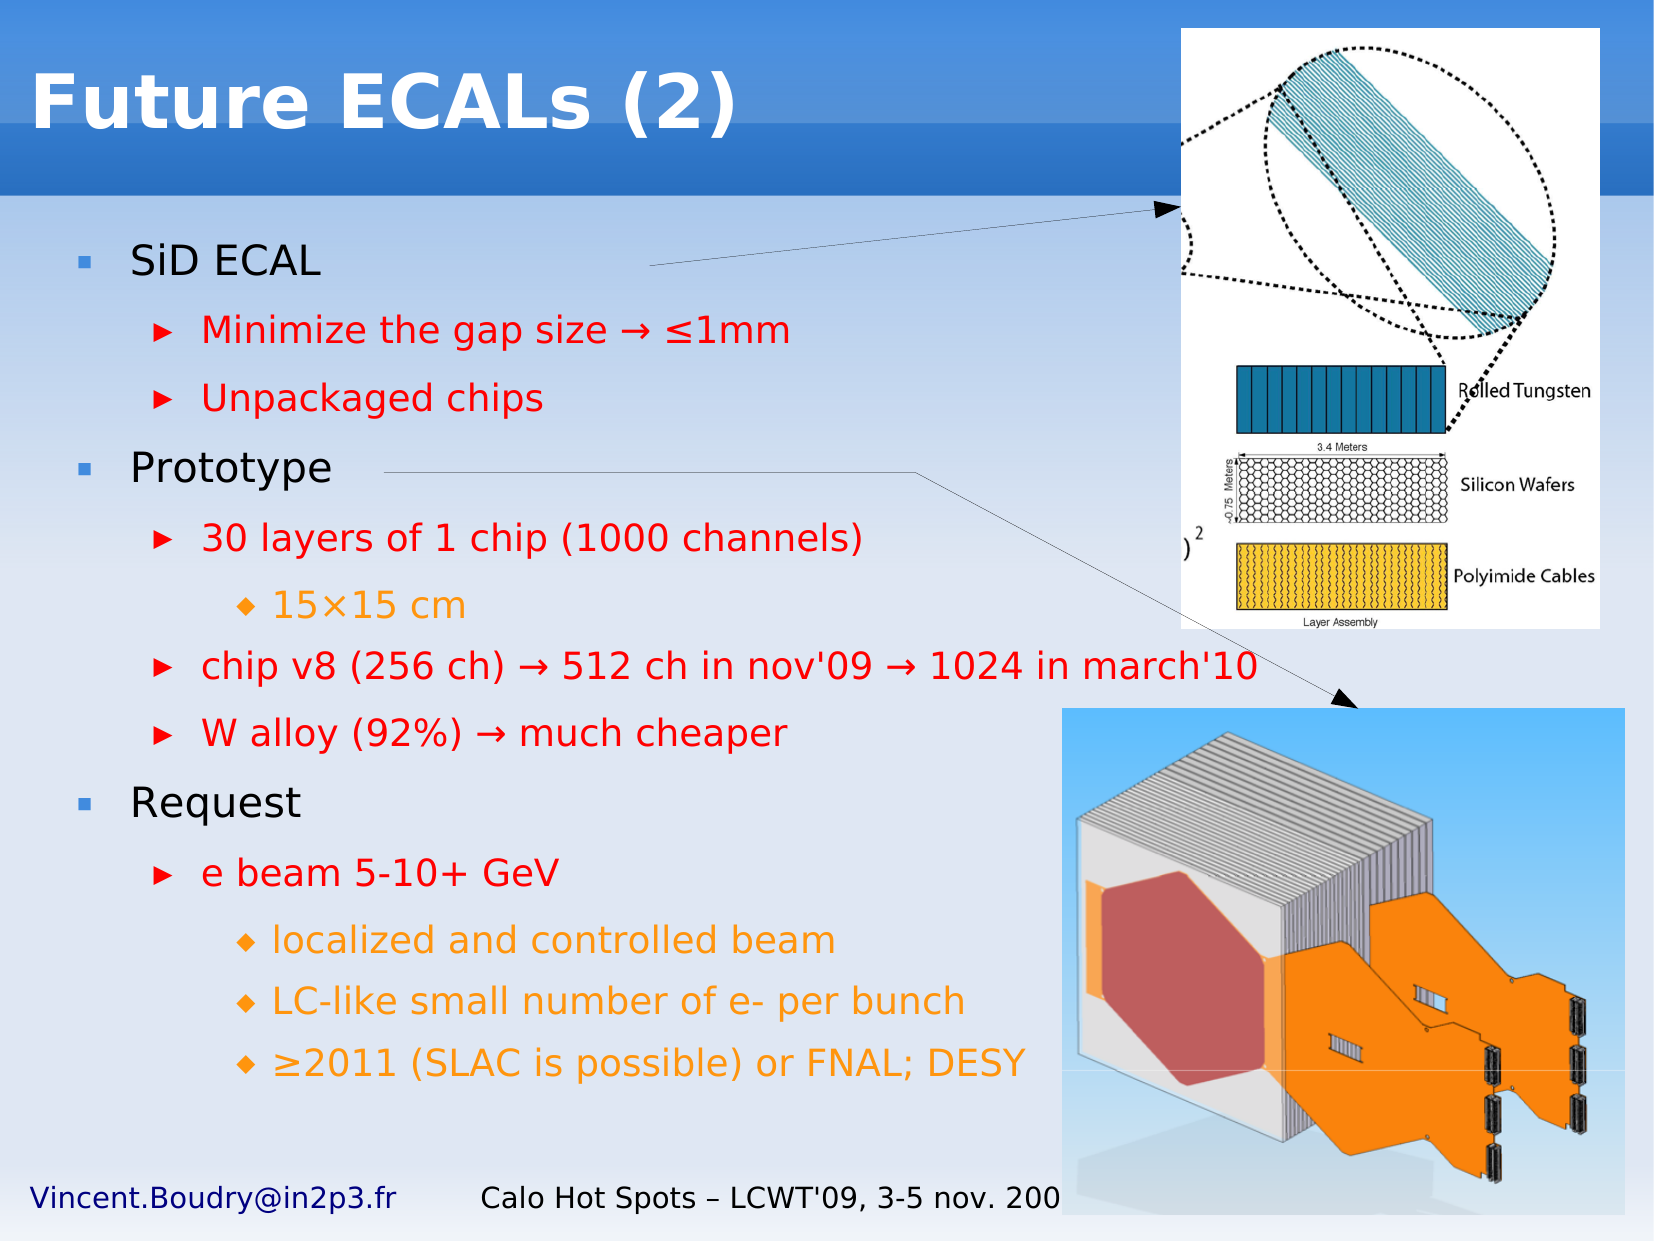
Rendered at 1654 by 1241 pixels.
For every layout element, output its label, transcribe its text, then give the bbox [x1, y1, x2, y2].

picture [0, 0, 1654, 1241]
title Future ECALs (2) [29, 7, 1654, 200]
list SiD ECAL Minimize the gap size → ≤1mm Unpackaged chips Prototype 30 layers of 1 chip (1000 channels) 15×15 cm chip v8 (256 ch) → 512 ch in nov'09 → 1024 in march'10 W alloy (92%) → much cheaper Request e beam 5-10+ GeV localized and controlled beam LC-like small number of e- per bunch ≥2011 (SLAC is possible) or FNAL; DESY [59, 236, 1595, 1137]
